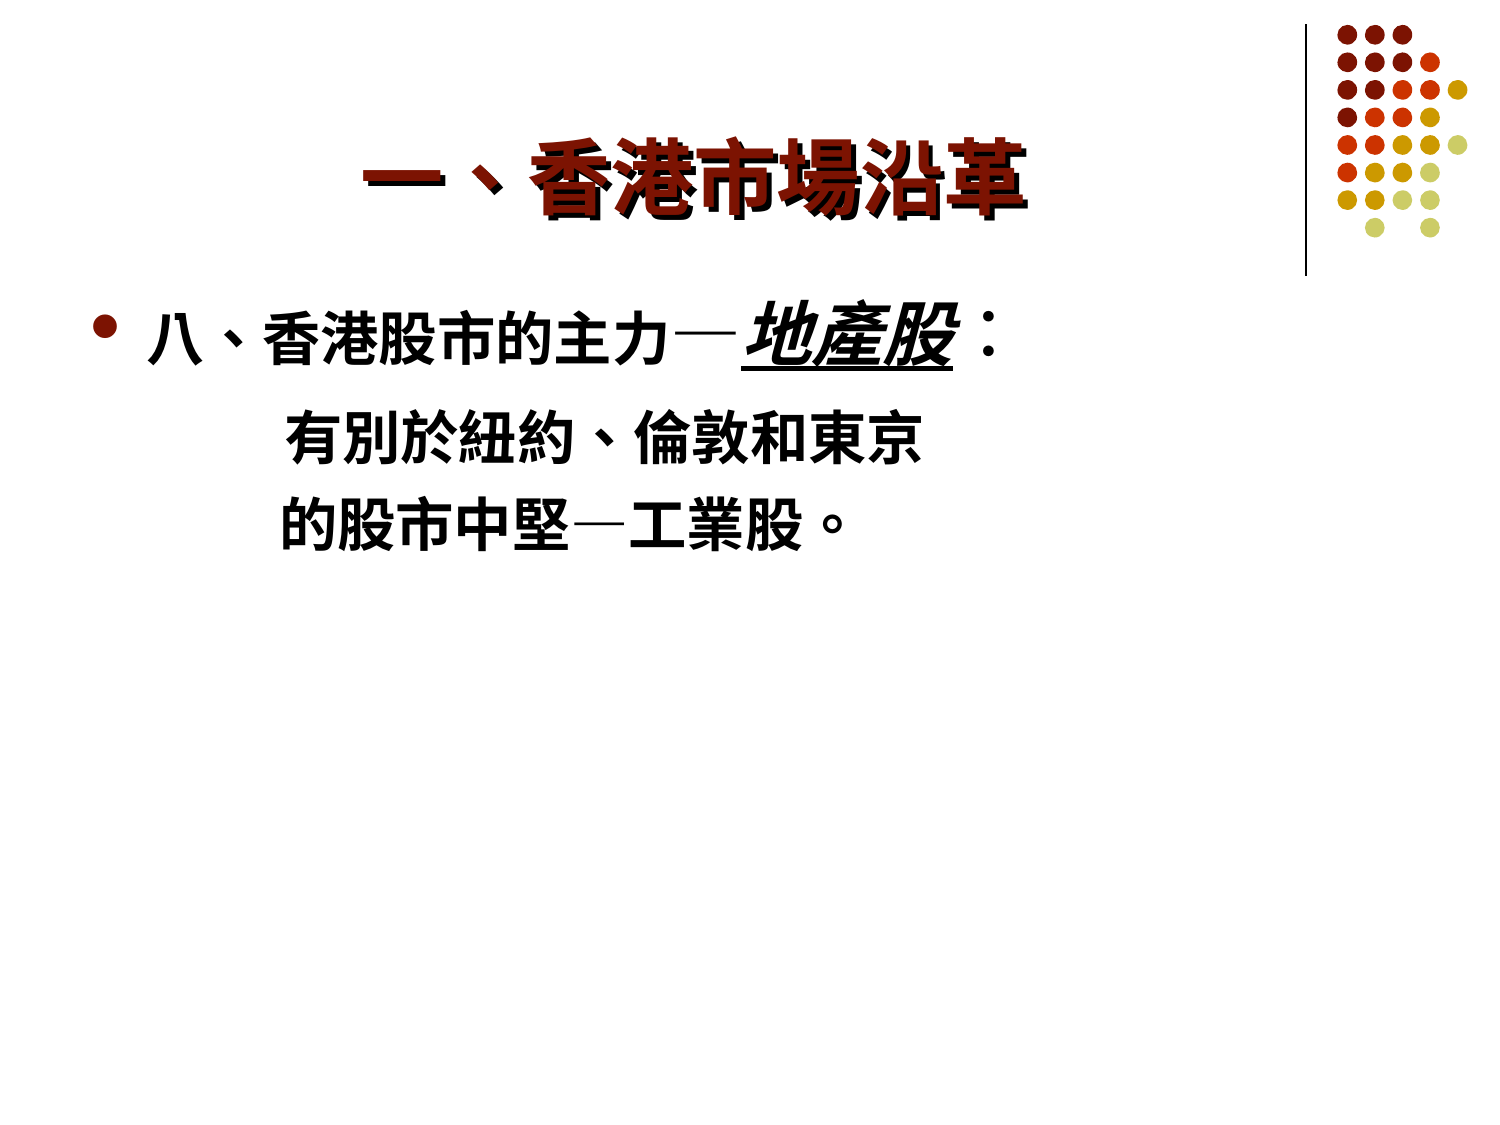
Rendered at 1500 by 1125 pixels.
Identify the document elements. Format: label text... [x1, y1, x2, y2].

title 一、香港市場沿革 [74, 20, 1313, 233]
list 八、香港股市的主力—地產股： 有別於紐約、倫敦和東京 的股市中堅—工業股。 [75, 282, 1426, 1006]
